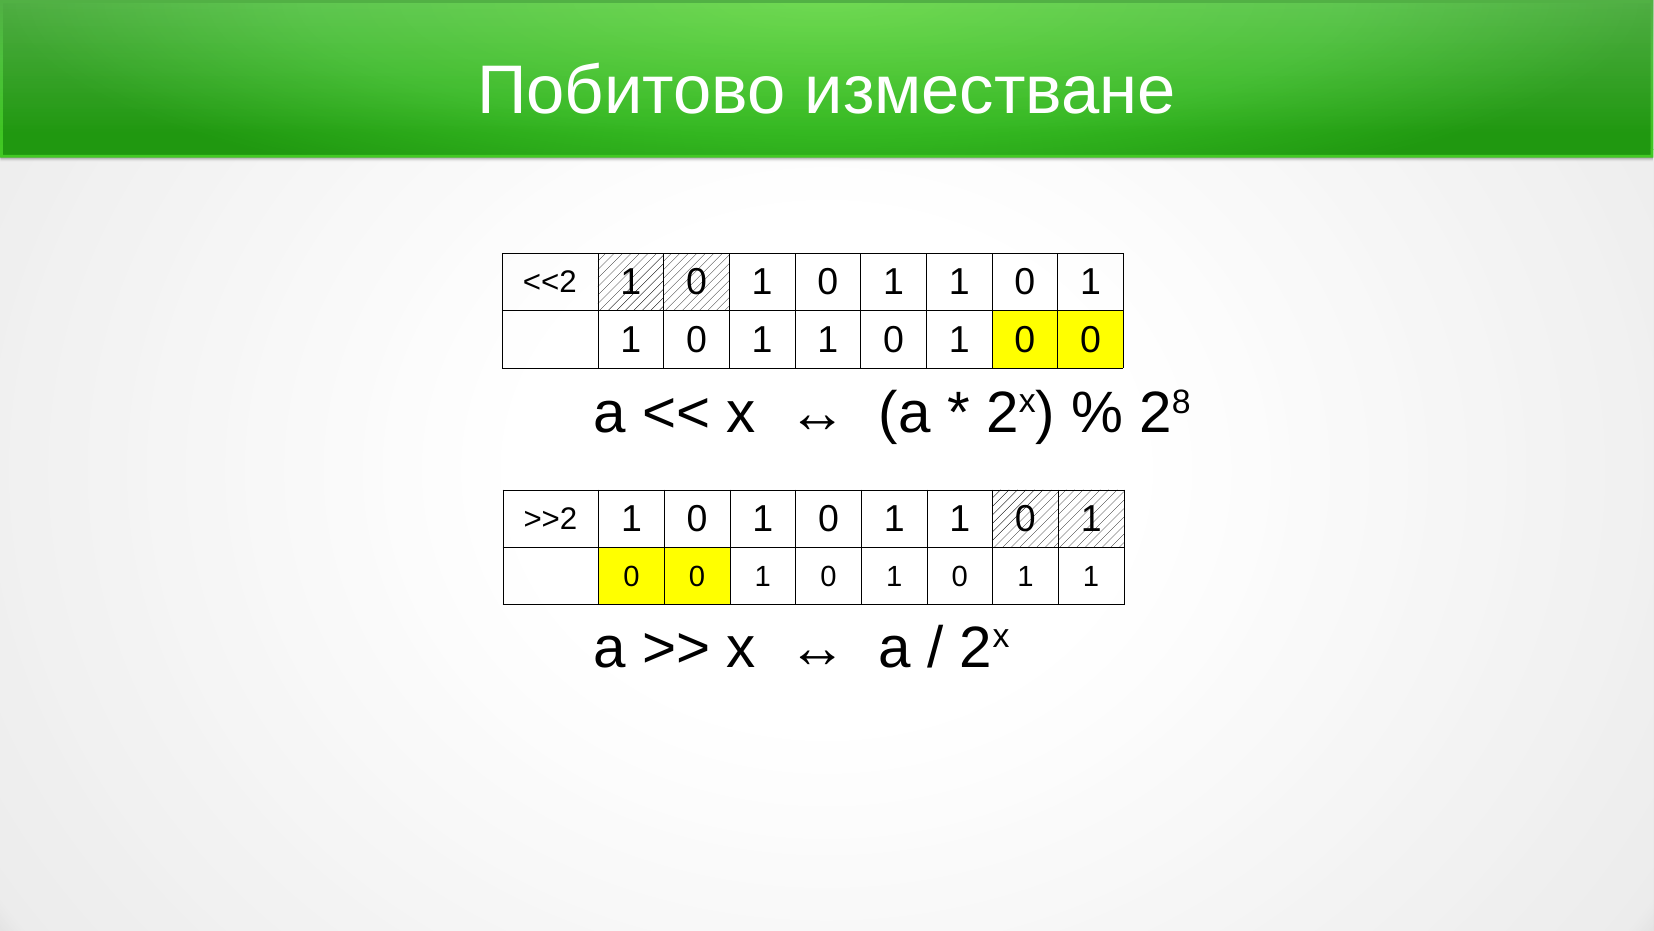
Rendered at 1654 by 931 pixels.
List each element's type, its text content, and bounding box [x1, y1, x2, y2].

table_header 0 [796, 254, 860, 310]
table_header 1 [599, 491, 664, 547]
table_header 1 [730, 254, 795, 310]
table_cell 1 [1059, 548, 1124, 604]
table_cell 0 [861, 311, 926, 368]
table_header >>2 [504, 491, 598, 547]
table_header 0 [993, 491, 1058, 547]
table_cell 0 [796, 548, 861, 604]
table_header 1 [731, 491, 795, 547]
table_cell [504, 548, 598, 604]
table_header 1 [927, 254, 992, 310]
table_cell 1 [796, 311, 860, 368]
table_cell 1 [927, 311, 992, 368]
table_header 1 [1058, 254, 1123, 310]
table_header 0 [664, 254, 729, 310]
table_header 1 [599, 254, 663, 310]
table_cell 1 [862, 548, 927, 604]
table_cell 0 [665, 548, 730, 604]
table_header 1 [1059, 491, 1124, 547]
table_cell 0 [1058, 311, 1123, 368]
table_header 1 [928, 491, 992, 547]
table_header 0 [796, 491, 861, 547]
table_cell 1 [599, 311, 663, 368]
table_cell 1 [731, 548, 795, 604]
title Побитово изместване [141, 11, 1512, 168]
table_cell 0 [993, 311, 1057, 368]
table_cell 0 [664, 311, 729, 368]
text_box a >> x ↔ a / 2x [578, 607, 1063, 690]
table_cell 1 [730, 311, 795, 368]
table_header 1 [862, 491, 927, 547]
table_cell [503, 311, 598, 368]
table_header 1 [861, 254, 926, 310]
table_cell 0 [599, 548, 664, 604]
table_cell 0 [928, 548, 992, 604]
table_header <<2 [503, 254, 598, 310]
table_header 0 [993, 254, 1057, 310]
text_box a << x ↔ (a * 2x) % 28 [578, 372, 1264, 455]
table_header 0 [665, 491, 730, 547]
table_cell 1 [993, 548, 1058, 604]
